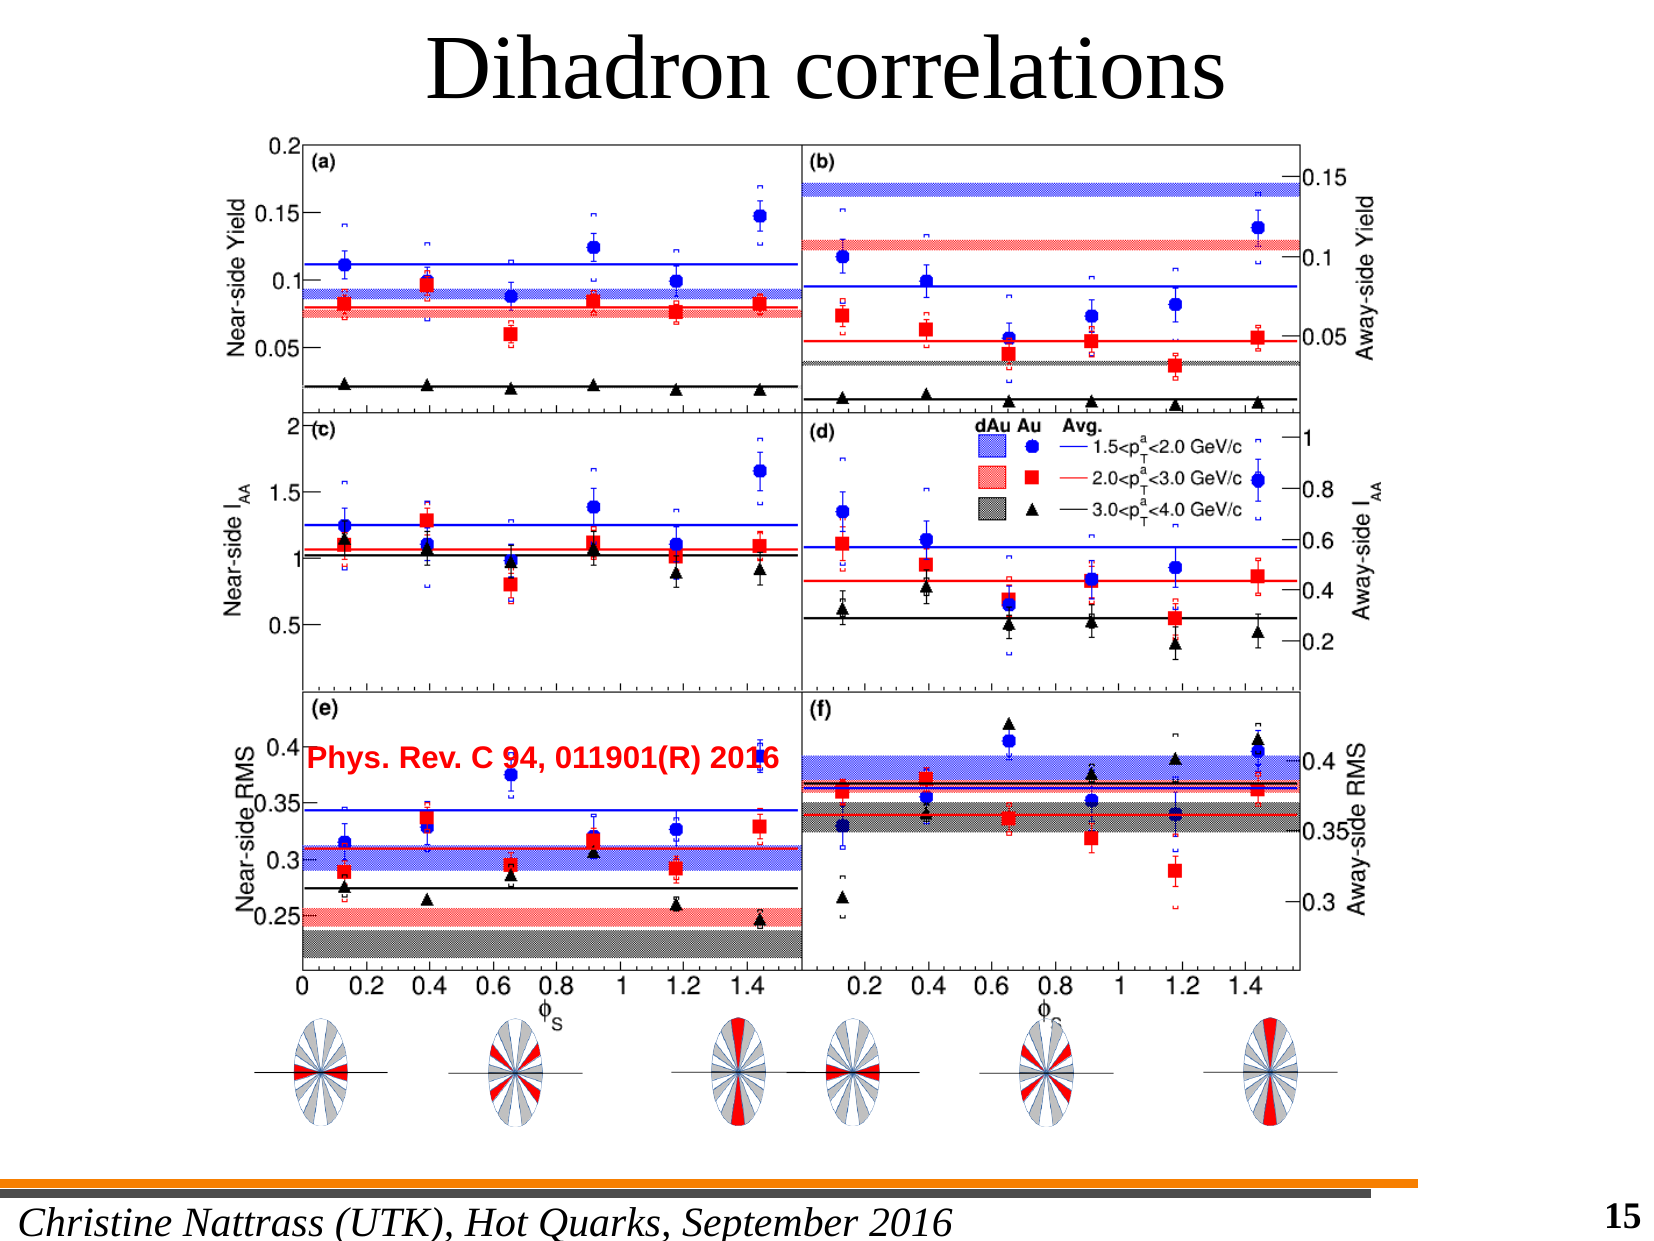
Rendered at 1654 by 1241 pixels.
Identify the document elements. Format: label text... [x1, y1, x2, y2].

picture [222, 134, 1381, 1127]
text_box Phys. Rev. C 94, 011901(R) 2016 [291, 673, 798, 844]
title Dihadron correlations [82, 8, 1571, 127]
